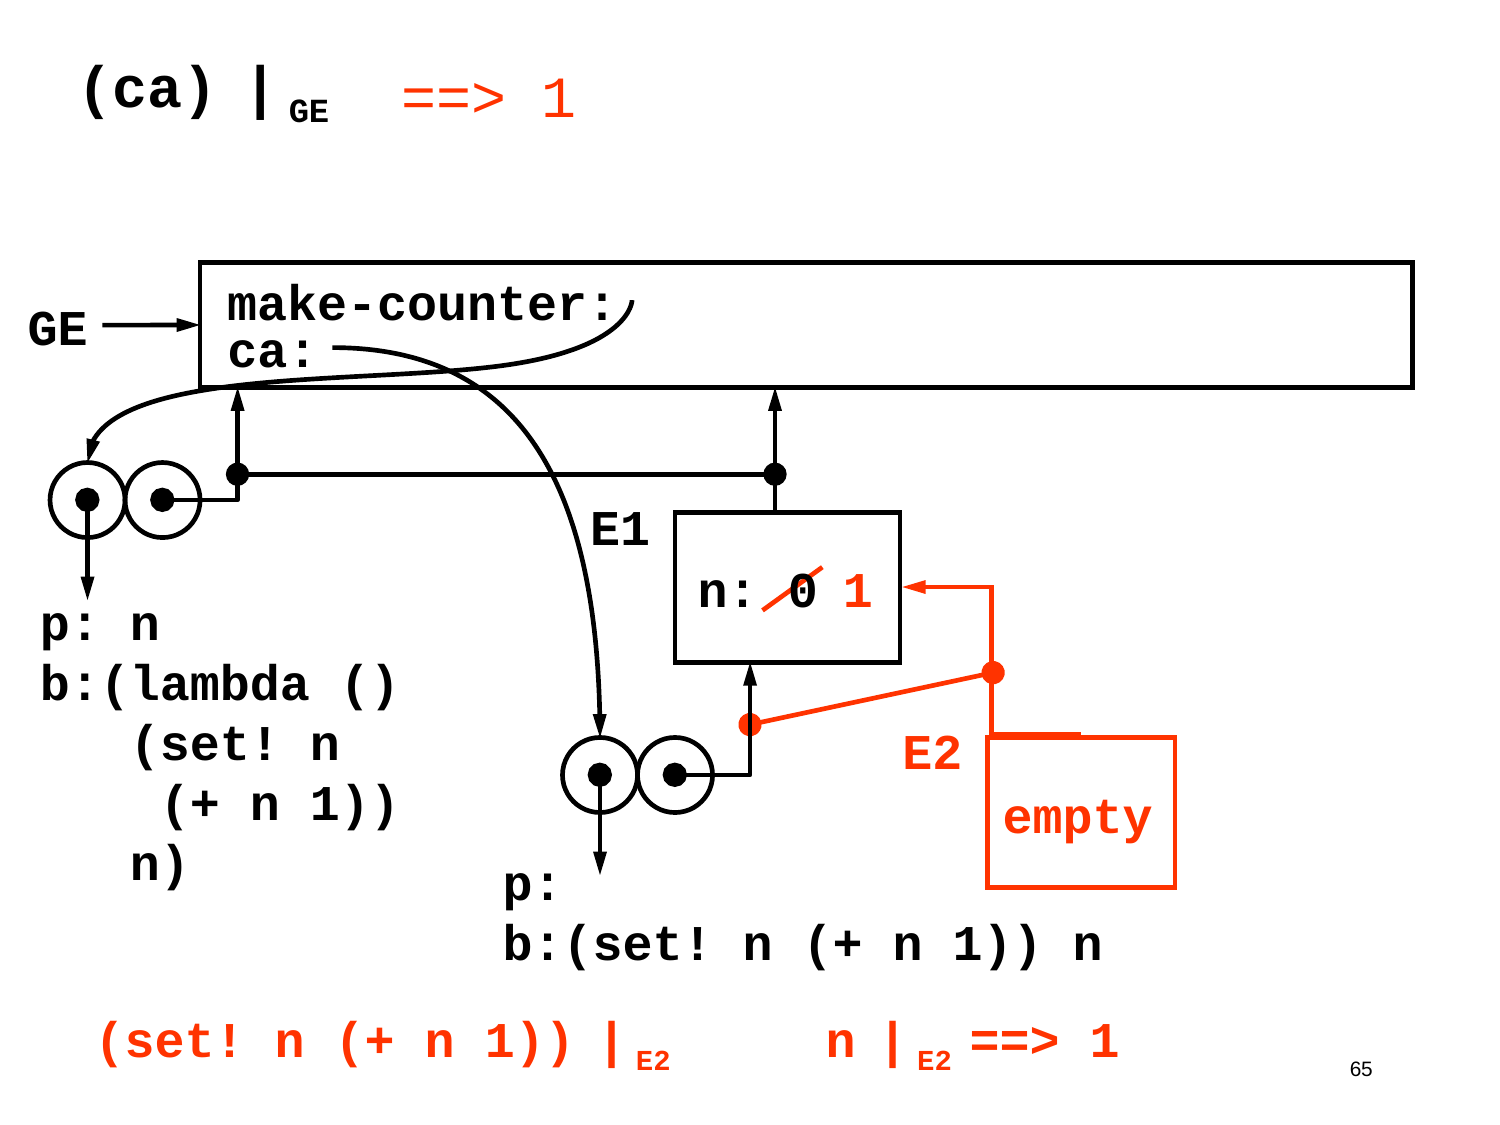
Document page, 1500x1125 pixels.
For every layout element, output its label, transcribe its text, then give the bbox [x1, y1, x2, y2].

text_box [77, 490, 98, 510]
text_box E2 [887, 712, 978, 788]
text_box E1 [575, 487, 665, 563]
text_box GE [12, 287, 103, 363]
text_box E1 [575, 545, 580, 563]
text_box n: 0 [682, 549, 833, 626]
text_box make-counter: [212, 262, 633, 338]
text_box 1 [833, 549, 888, 626]
text_box [152, 490, 172, 510]
text_box ==> 1 [386, 25, 700, 164]
text_box n | E2 ==> 1 [810, 999, 1165, 1084]
text_box empty [1072, 811, 1082, 829]
text_box ca: [212, 309, 333, 386]
text_box [590, 765, 610, 785]
text_box p: b:(set! n (+ n 1)) n [487, 842, 1118, 979]
title (ca) | GE [62, 24, 376, 163]
text_box empty [987, 775, 1168, 852]
text_box p: n b:(lambda () (set! n (+ n 1)) n) [24, 582, 415, 899]
text_box [665, 765, 685, 785]
text_box (set! n (+ n 1)) | E2 [79, 999, 716, 1084]
text_box make-counter: [606, 310, 633, 338]
